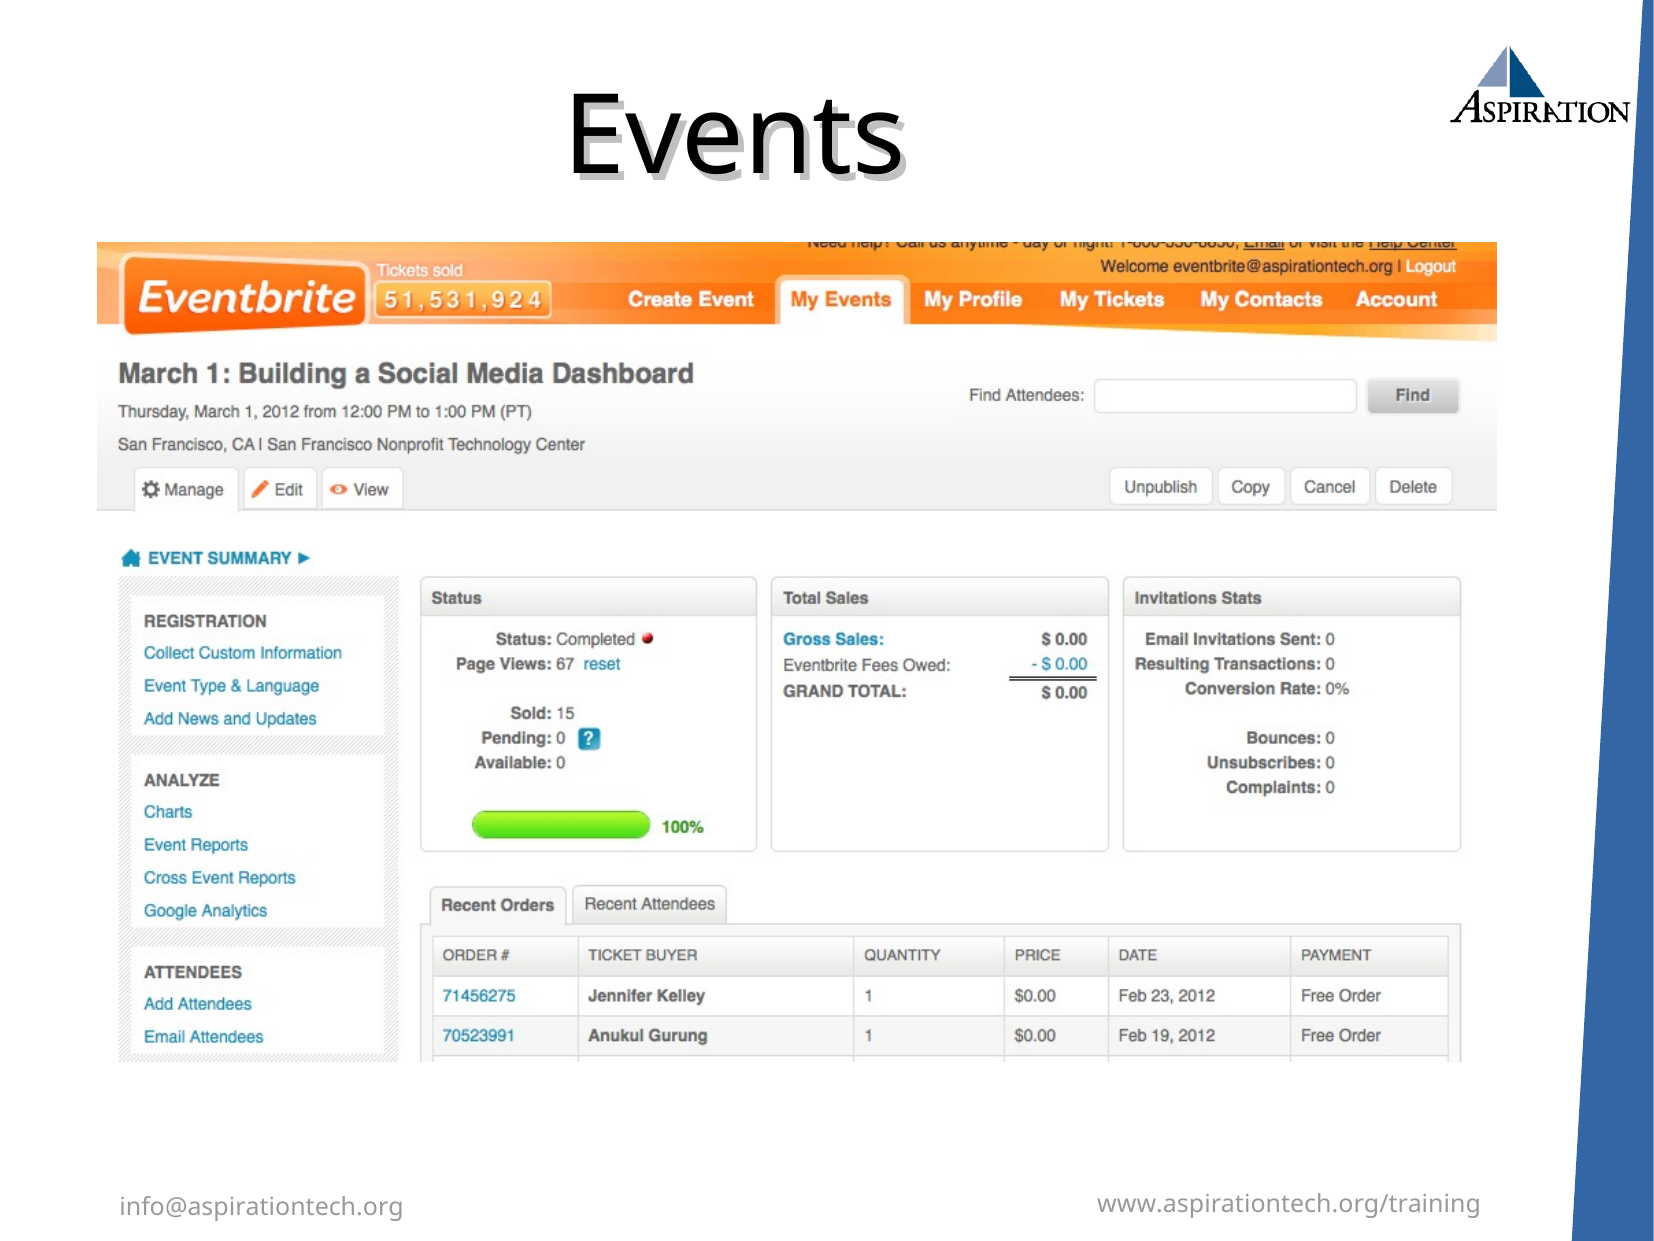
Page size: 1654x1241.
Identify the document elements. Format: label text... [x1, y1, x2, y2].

picture [97, 242, 1497, 1062]
picture [1450, 46, 1631, 132]
title Events [54, 21, 1415, 227]
